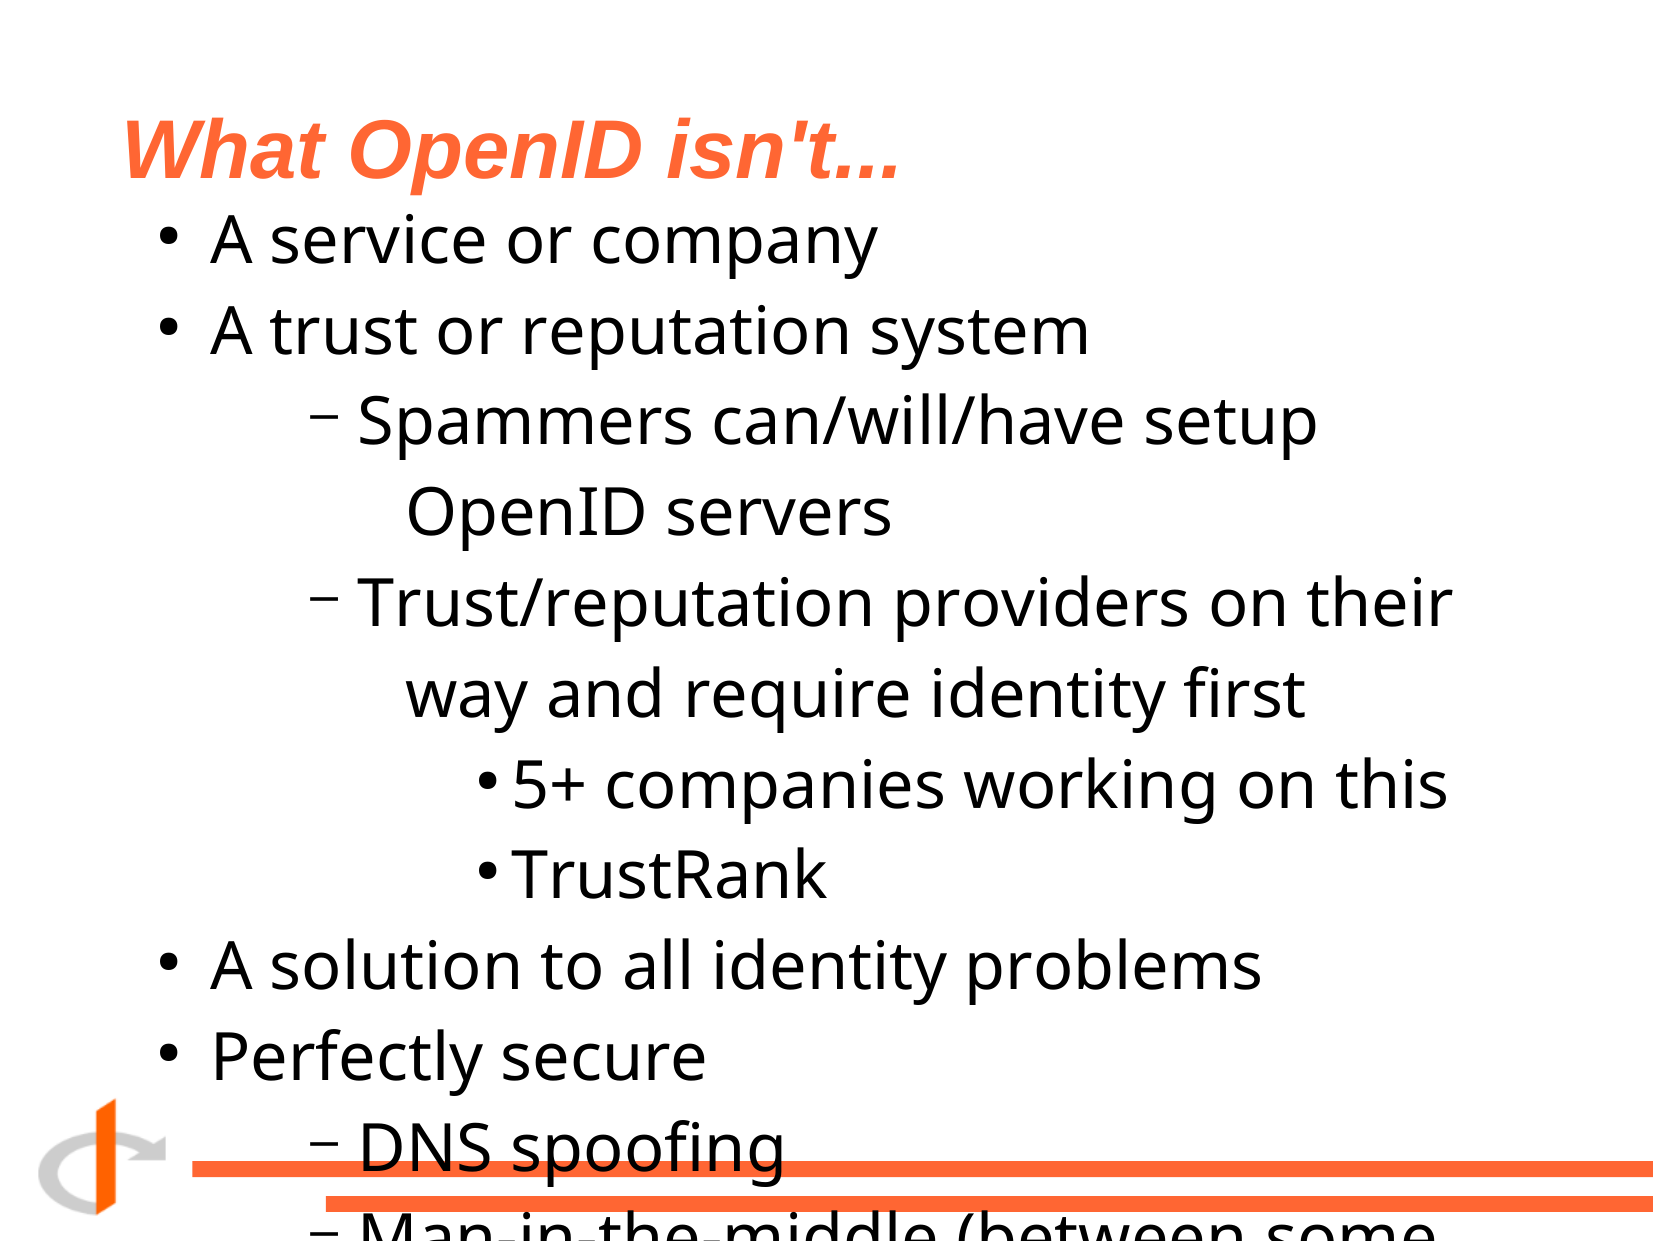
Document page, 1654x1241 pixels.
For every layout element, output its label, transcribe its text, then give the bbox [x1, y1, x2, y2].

list A service or company A trust or reputation system Spammers can/will/have setup OpenID servers Trust/reputation providers on their way and require identity first 5+ companies working on this TrustRank A solution to all identity problems Perfectly secure DNS spoofing Man-in-the-middle (between some parts) [121, 192, 1561, 1109]
title What OpenID isn't... [121, 46, 1534, 192]
picture [33, 1090, 170, 1220]
